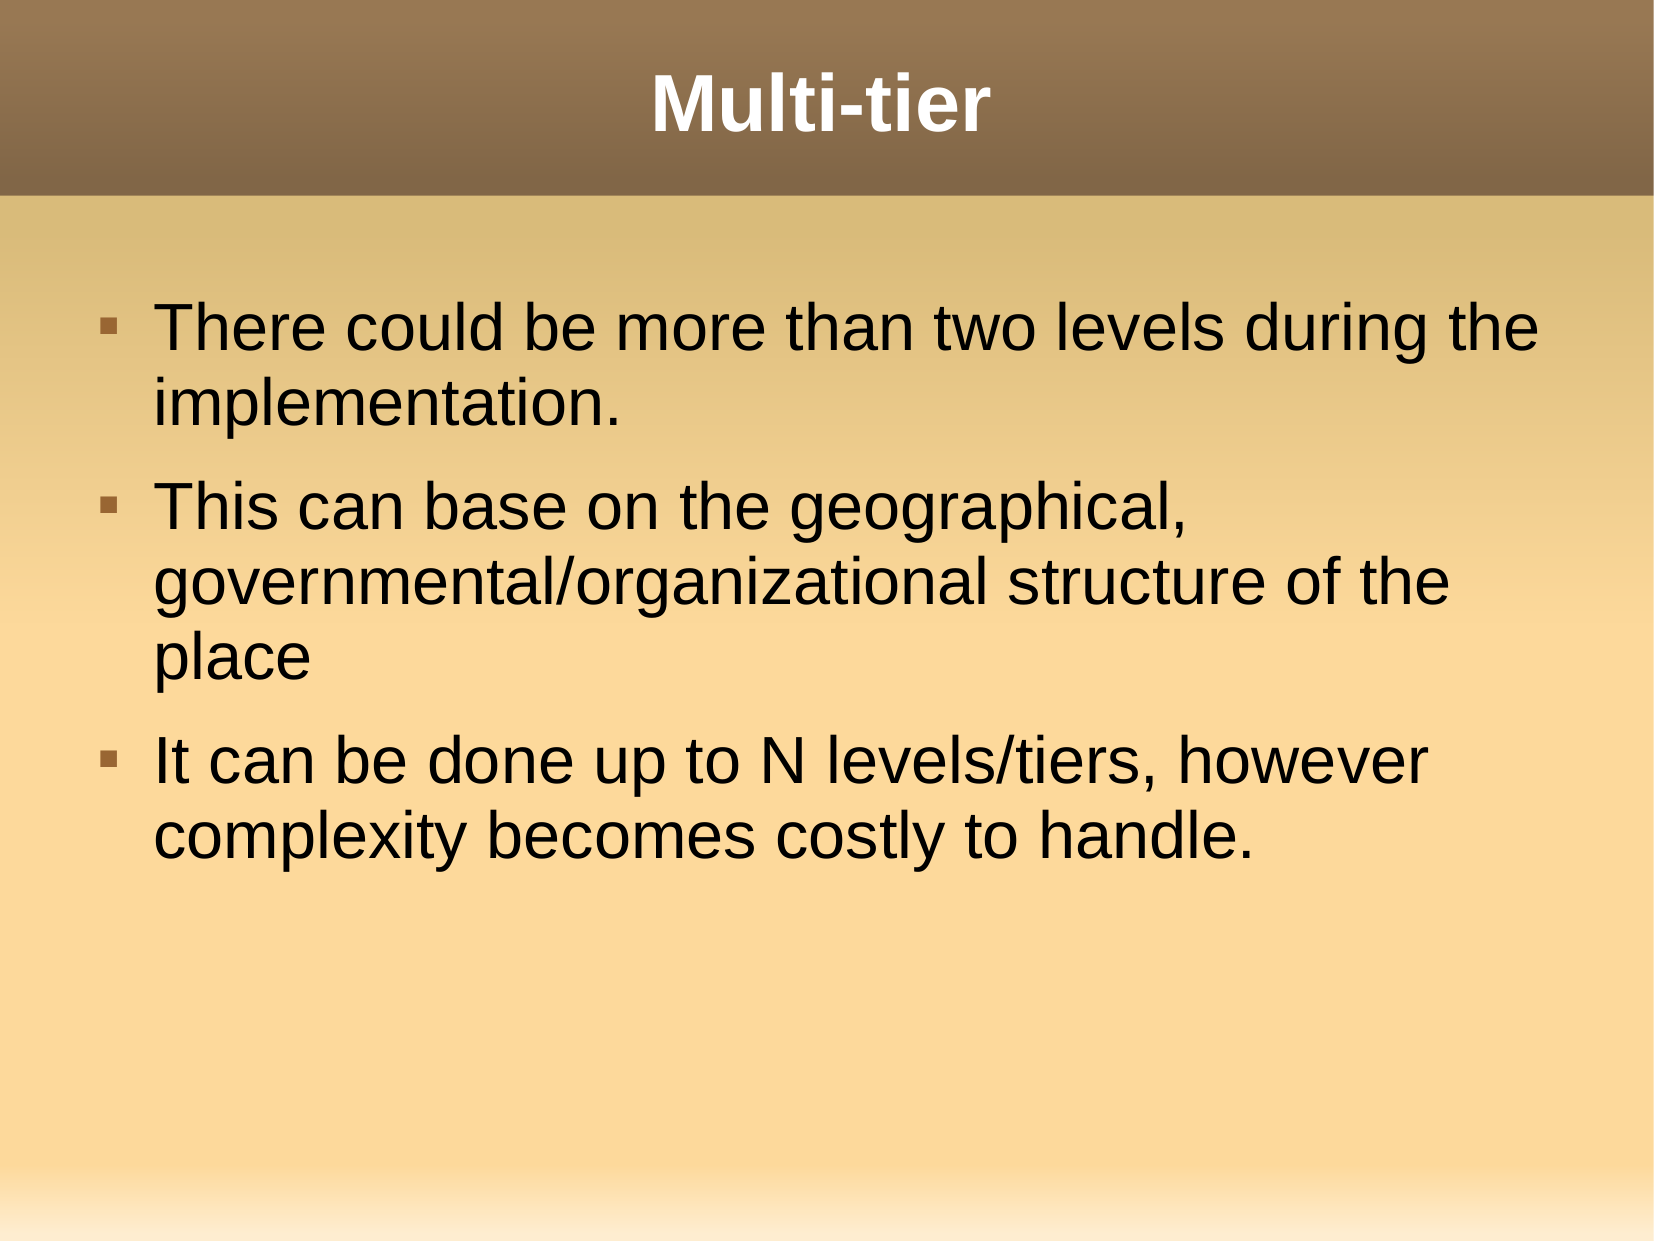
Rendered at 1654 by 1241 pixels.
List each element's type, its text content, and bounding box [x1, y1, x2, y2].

picture [0, 0, 1654, 1241]
list There could be more than two levels during the implementation. This can base on the geographical, governmental/organizational structure of the place It can be done up to N levels/tiers, however complexity becomes costly to handle. [82, 290, 1571, 1109]
title Multi-tier [76, 0, 1565, 208]
